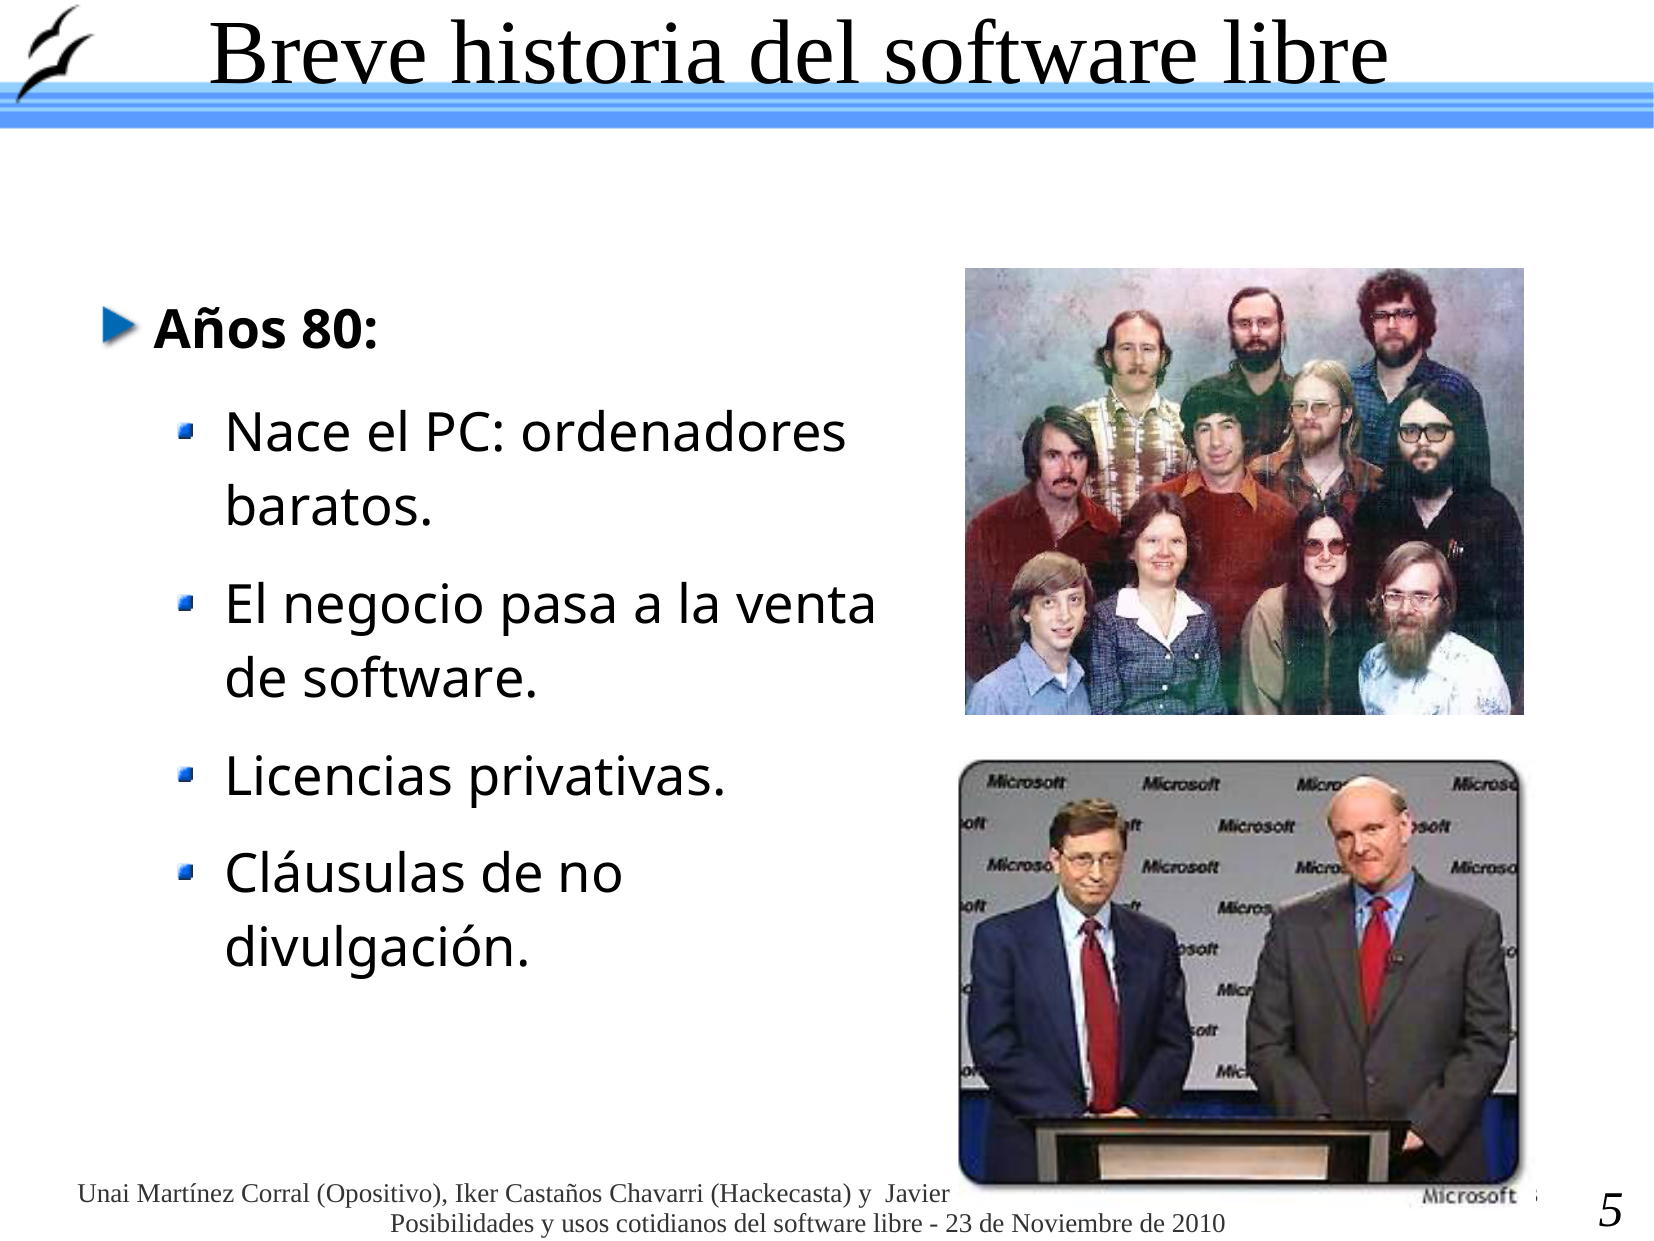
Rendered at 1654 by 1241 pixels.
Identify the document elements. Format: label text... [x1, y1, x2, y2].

list Años 80: Nace el PC: ordenadores baratos. El negocio pasa a la venta de software. Licencias privativas. Cláusulas de no divulgación. [82, 290, 916, 1094]
picture [965, 268, 1524, 715]
picture [0, 0, 1654, 133]
title Breve historia del software libre [94, 0, 1507, 107]
picture [950, 749, 1536, 1211]
